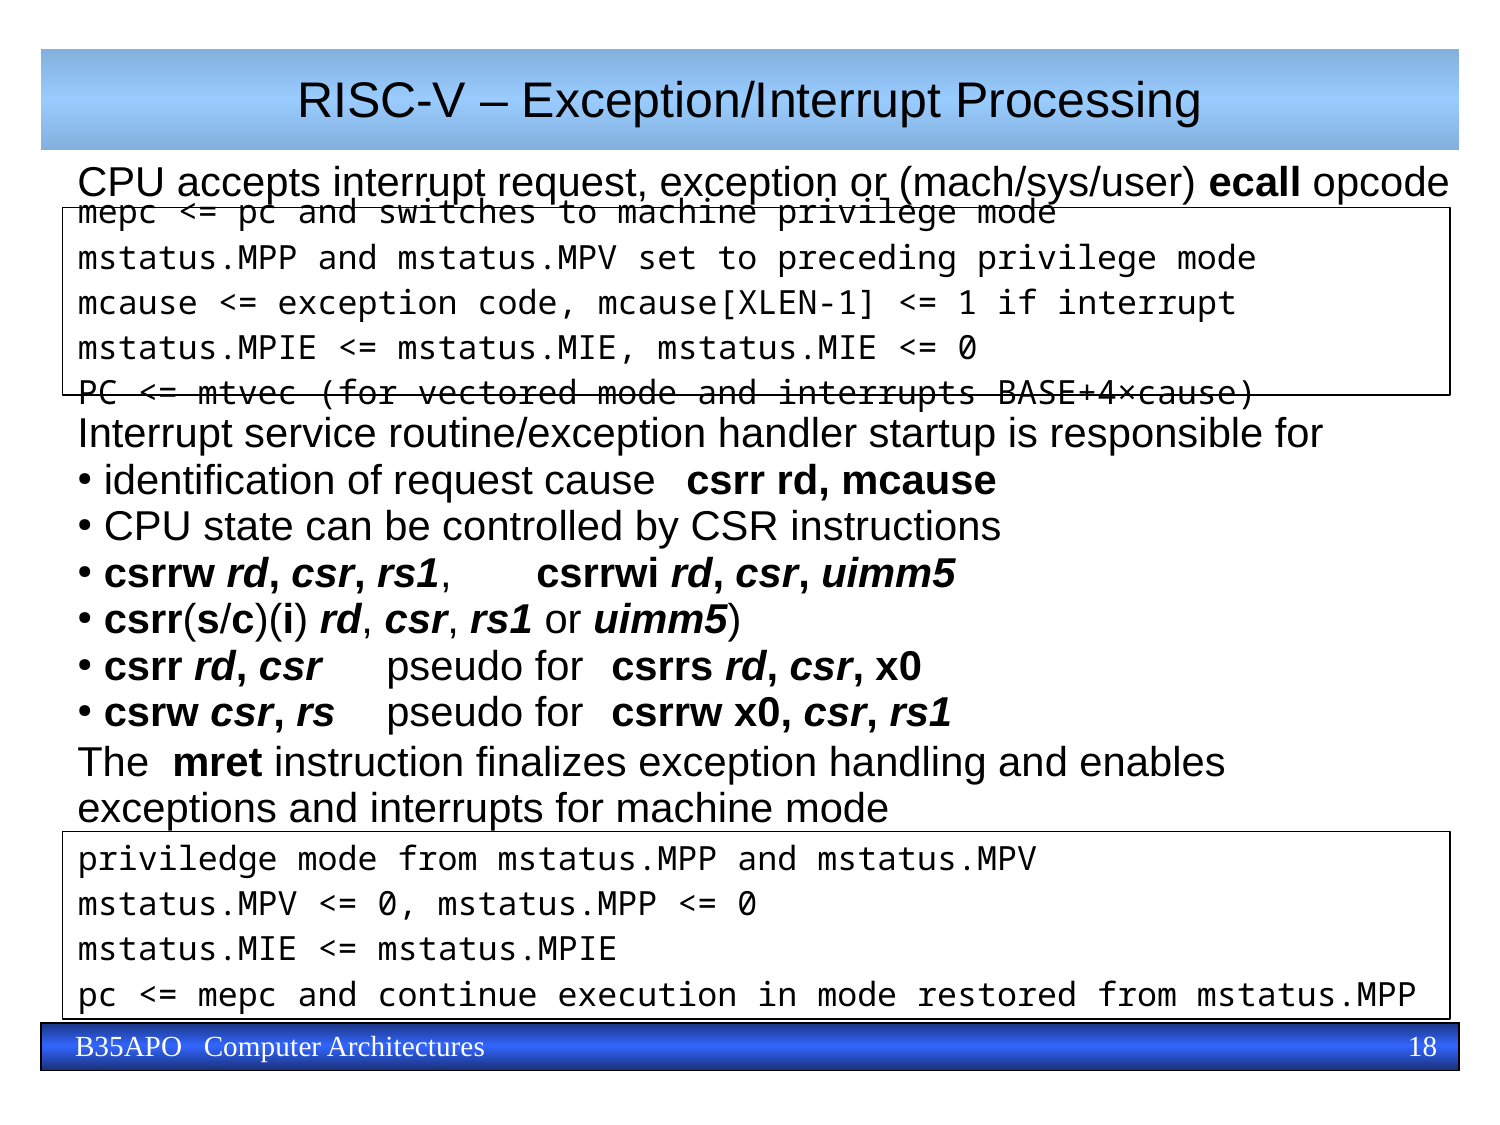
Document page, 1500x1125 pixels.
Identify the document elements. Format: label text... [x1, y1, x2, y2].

title RISC-V – Exception/Interrupt Processing [41, 49, 1459, 150]
text_box mepc <= pc and switches to machine privilege mode mstatus.MPP and mstatus.MPV set to preceding privilege mode mcause <= exception code, mcause[XLEN-1] <= 1 if interrupt mstatus.MPIE <= mstatus.MIE, mstatus.MIE <= 0 PC <= mtvec (for vectored mode and interrupts BASE+4×cause) [62, 259, 1450, 396]
text_box CPU accepts interrupt request, exception or (mach/sys/user) ecall opcode [62, 151, 1488, 259]
text_box Interrupt service routine/exception handler startup is responsible for identification of request cause csrr rd, mcause CPU state can be controlled by CSR instructions csrrw rd, csr, rs1, csrrwi rd, csr, uimm5 csrr(s/c)(i) rd, csr, rs1 or uimm5) csrr rd, csr pseudo for csrrs rd, csr, x0 csrw csr, rs pseudo for csrrw x0, csr, rs1 [62, 402, 1463, 743]
text_box priviledge mode from mstatus.MPP and mstatus.MPV mstatus.MPV <= 0, mstatus.MPP <= 0 mstatus.MIE <= mstatus.MPIE pc <= mepc and continue execution in mode restored from mstatus.MPP [62, 839, 1450, 1020]
text_box The mret instruction finalizes exception handling and enables exceptions and interrupts for machine mode [62, 743, 1450, 839]
